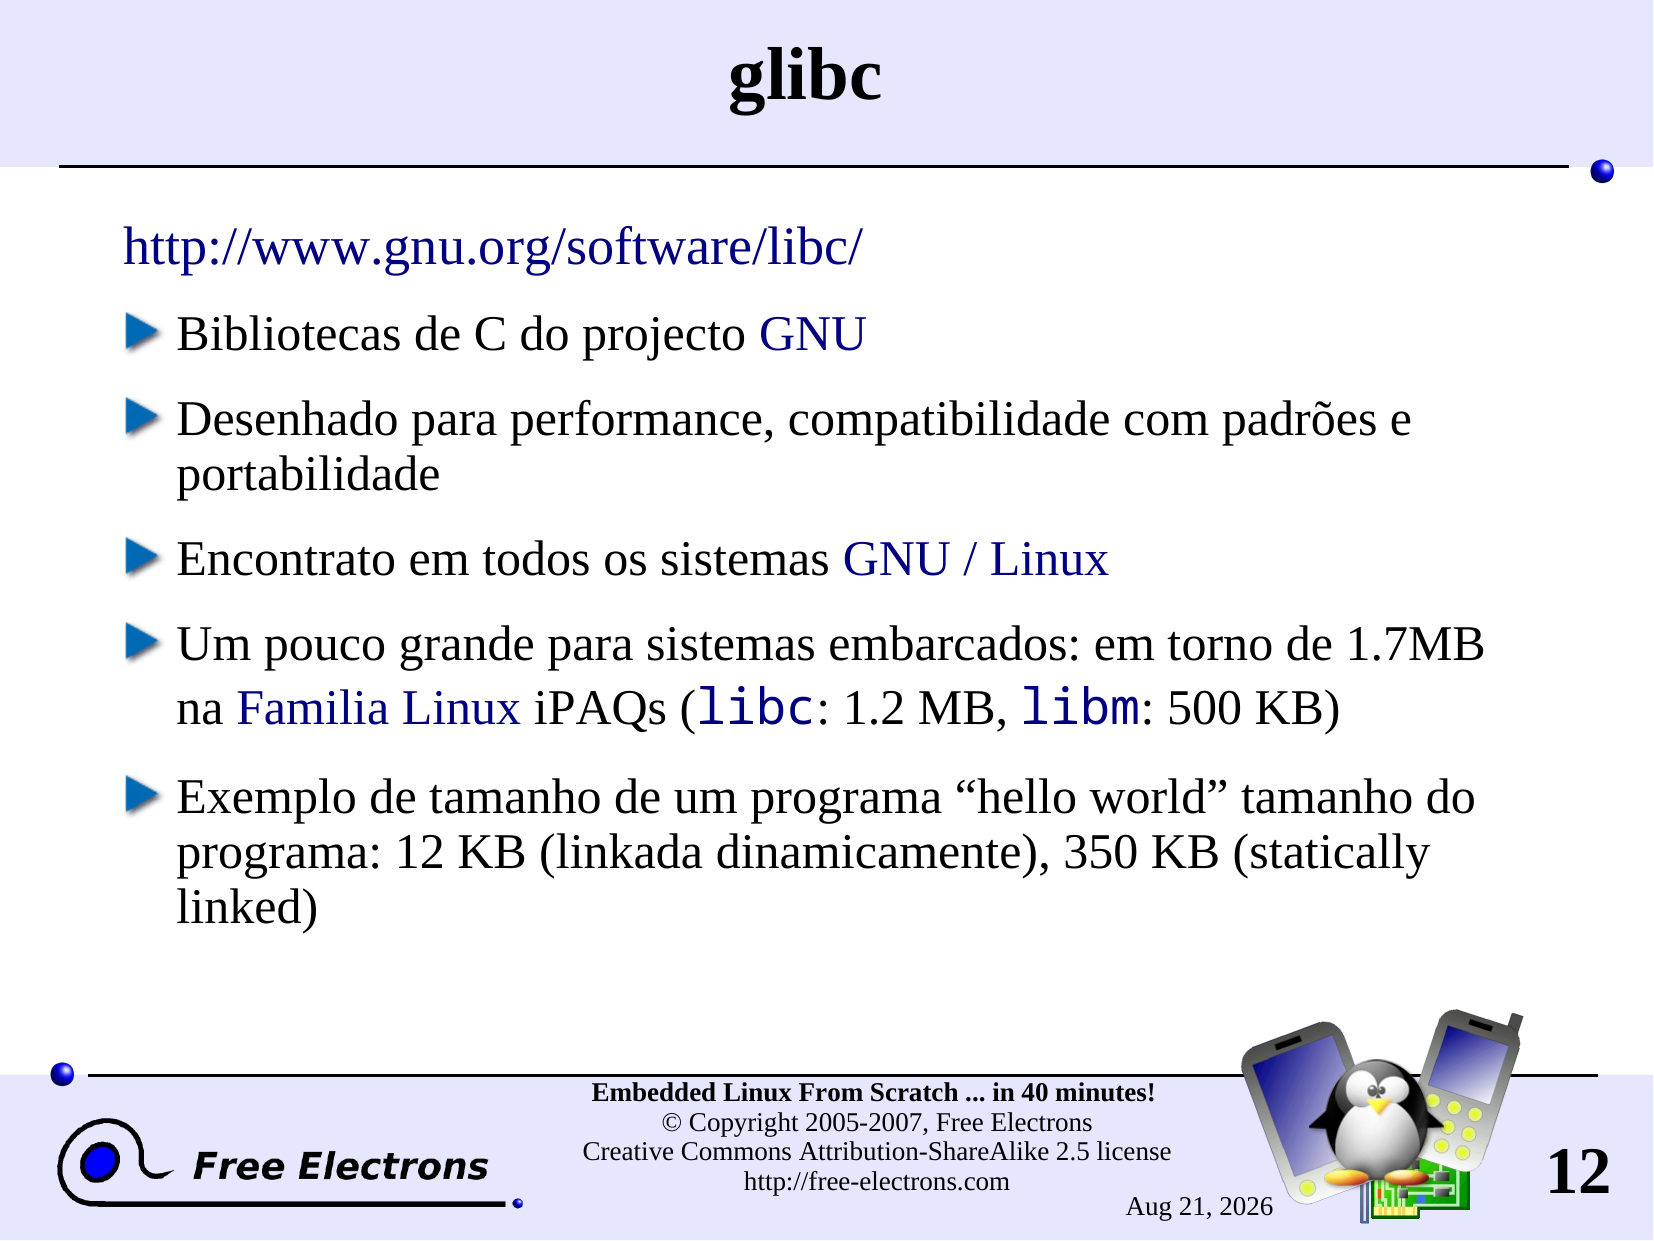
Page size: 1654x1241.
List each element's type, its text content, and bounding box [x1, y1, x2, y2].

picture [50, 1107, 527, 1216]
picture [1231, 1007, 1538, 1241]
list http://www.gnu.org/software/libc/ Bibliotecas de C do projecto GNU Desenhado para performance, compatibilidade com padrões e portabilidade Encontrato em todos os sistemas GNU / Linux Um pouco grande para sistemas embarcados: em torno de 1.7MB na Familia Linux iPAQs (libc: 1.2 MB, libm: 500 KB) Exemplo de tamanho de um programa “hello world” tamanho do programa: 12 KB (linkada dinamicamente), 350 KB (statically linked) [105, 216, 1518, 1066]
title glibc [60, 25, 1551, 124]
